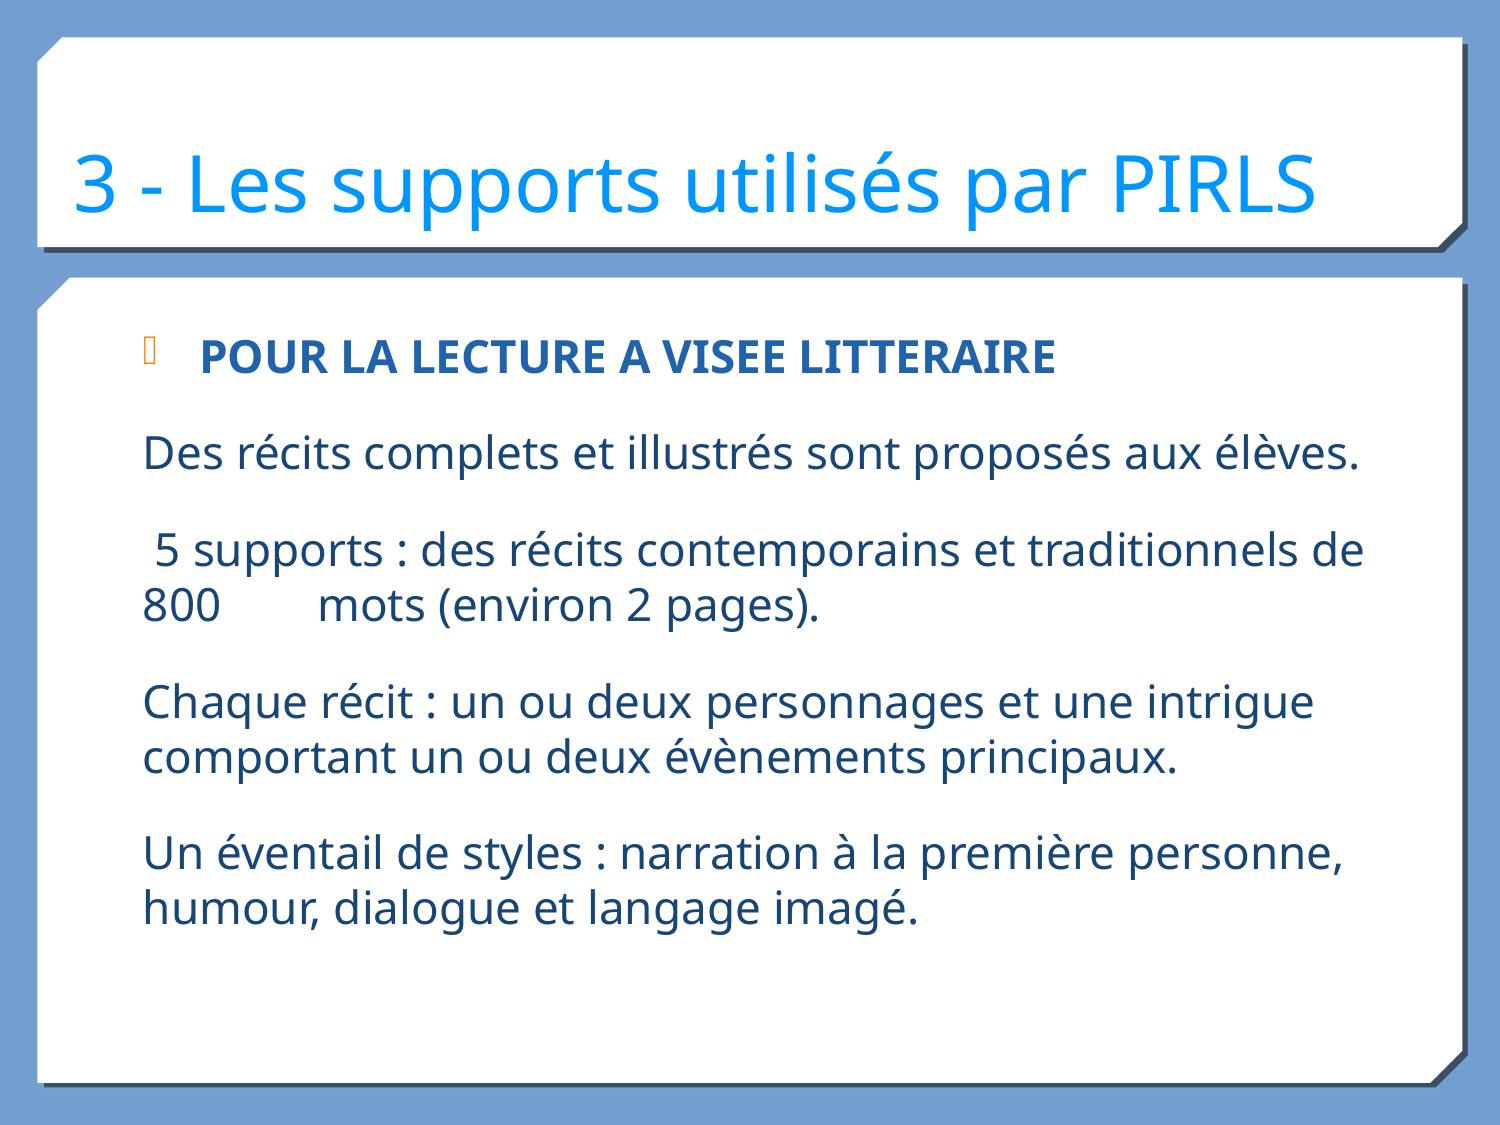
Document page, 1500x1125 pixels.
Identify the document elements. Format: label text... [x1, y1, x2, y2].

list POUR LA LECTURE A VISEE LITTERAIRE Des récits complets et illustrés sont proposés aux élèves. 5 supports : des récits contemporains et traditionnels de 800 mots (environ 2 pages). Chaque récit : un ou deux personnages et une intrigue comportant un ou deux évènements principaux. Un éventail de styles : narration à la première personne, humour, dialogue et langage imagé. [127, 319, 1450, 978]
title 3 - Les supports utilisés par PIRLS [59, 48, 1372, 236]
